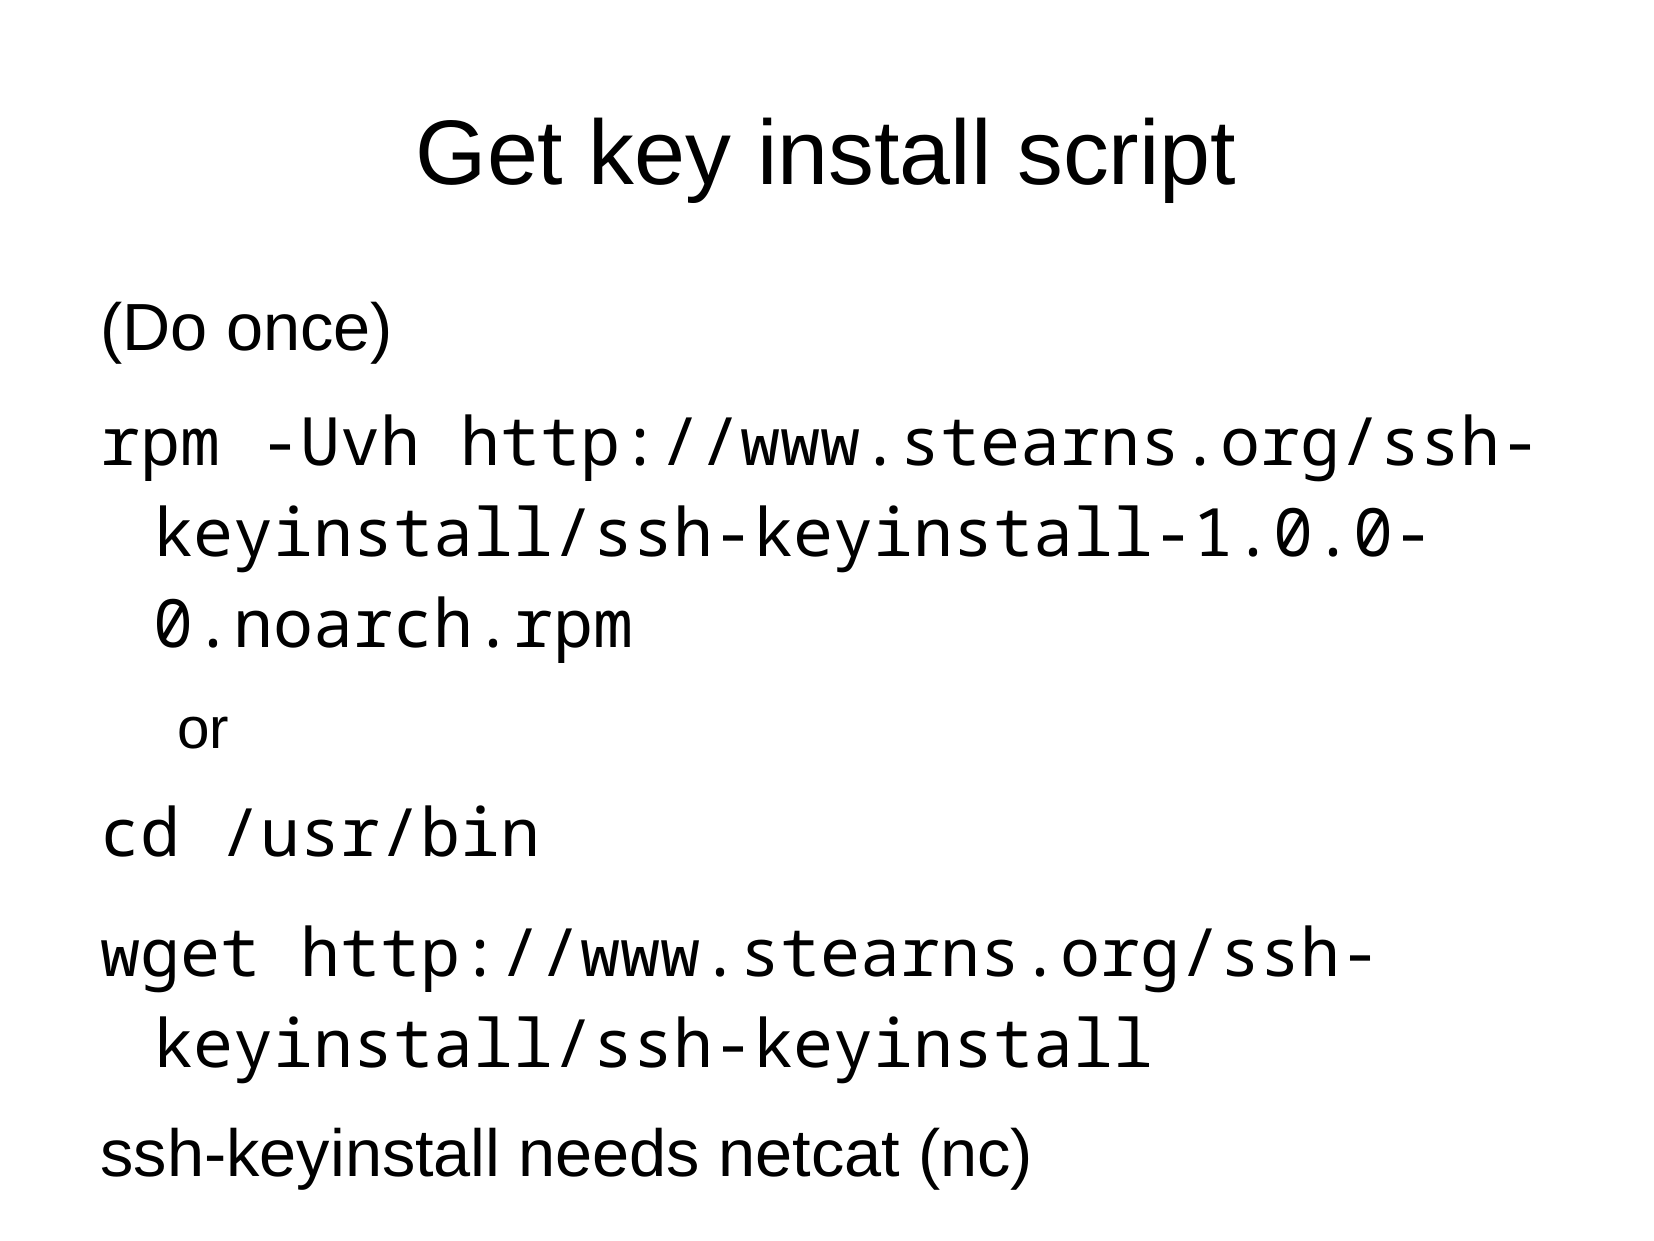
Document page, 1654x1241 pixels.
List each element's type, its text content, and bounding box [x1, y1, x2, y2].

list (Do once) rpm -Uvh http://www.stearns.org/ssh-keyinstall/ssh-keyinstall-1.0.0-0.noarch.rpm or cd /usr/bin wget http://www.stearns.org/ssh-keyinstall/ssh-keyinstall ssh-keyinstall needs netcat (nc) [82, 290, 1571, 1180]
title Get key install script [82, 56, 1571, 250]
